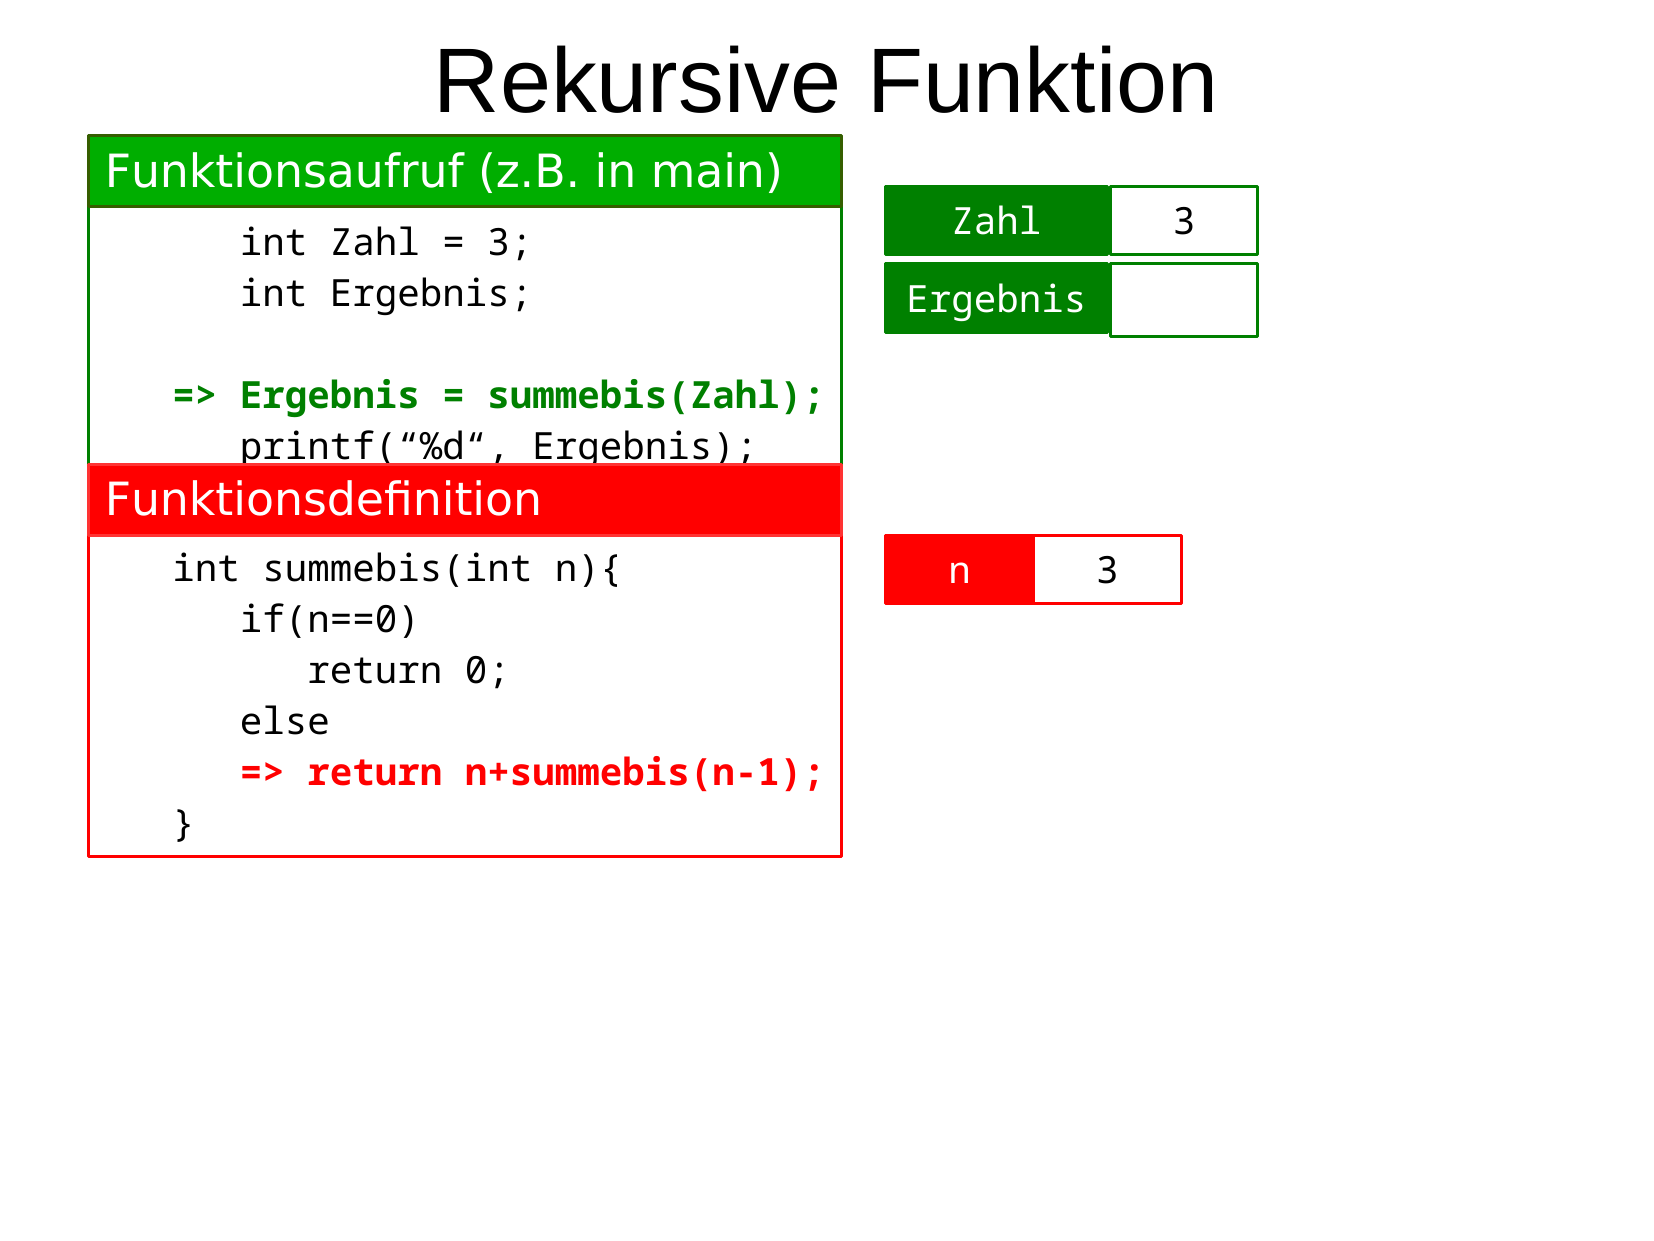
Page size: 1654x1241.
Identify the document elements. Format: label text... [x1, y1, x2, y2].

text_box Ergebnis [885, 263, 1108, 325]
text_box Funktionsaufruf (z.B. in main) [88, 139, 842, 207]
text_box Funktionsdefinition [88, 464, 842, 536]
text_box 3 [1110, 186, 1258, 248]
text_box [1110, 263, 1258, 325]
text_box Zahl [885, 186, 1108, 248]
text_box int Zahl = 3; int Ergebnis; => Ergebnis = summebis(Zahl); printf(“%d“, Ergebnis); [88, 208, 842, 443]
text_box n [885, 535, 1032, 597]
title Rekursive Funktion [82, 24, 1571, 139]
text_box 3 [1033, 535, 1182, 597]
text_box int summebis(int n){ if(n==0) return 0; else => return n+summebis(n-1); } [88, 537, 842, 812]
